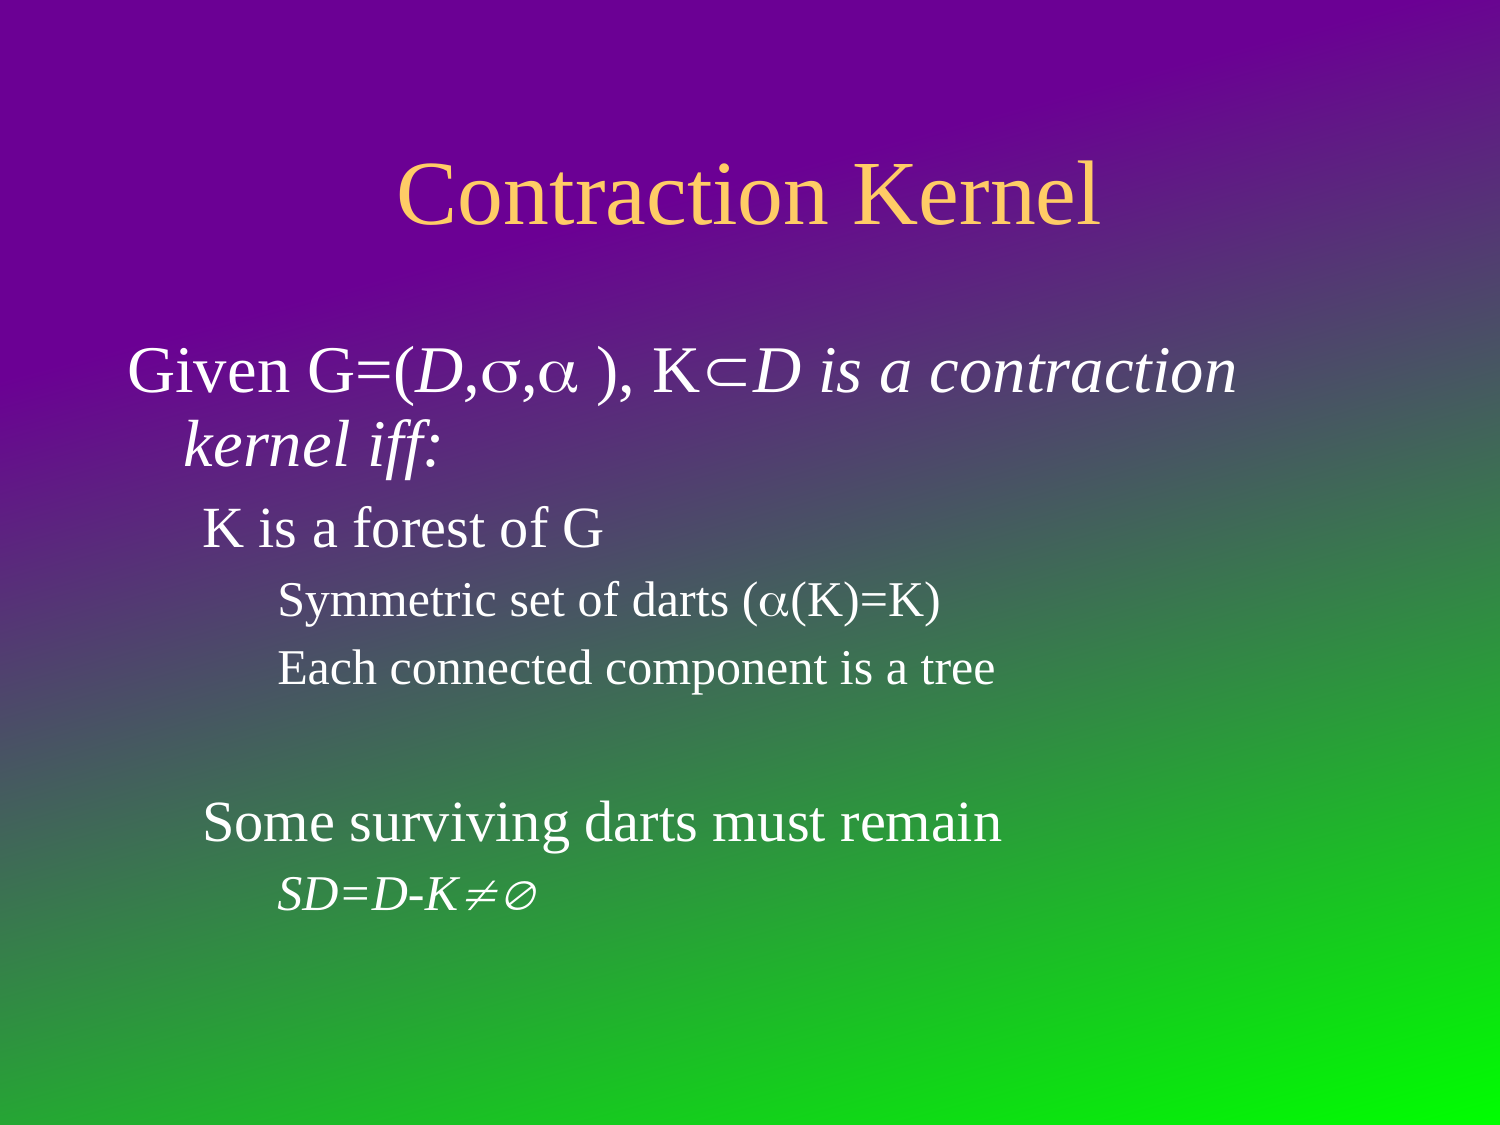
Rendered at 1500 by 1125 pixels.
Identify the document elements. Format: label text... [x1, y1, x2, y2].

list Given G=(D,, ), KD is a contraction kernel iff: K is a forest of G Symmetric set of darts ((K)=K) Each connected component is a tree Some surviving darts must remain SD=D-K [112, 324, 1388, 1001]
title Contraction Kernel [112, 99, 1388, 288]
